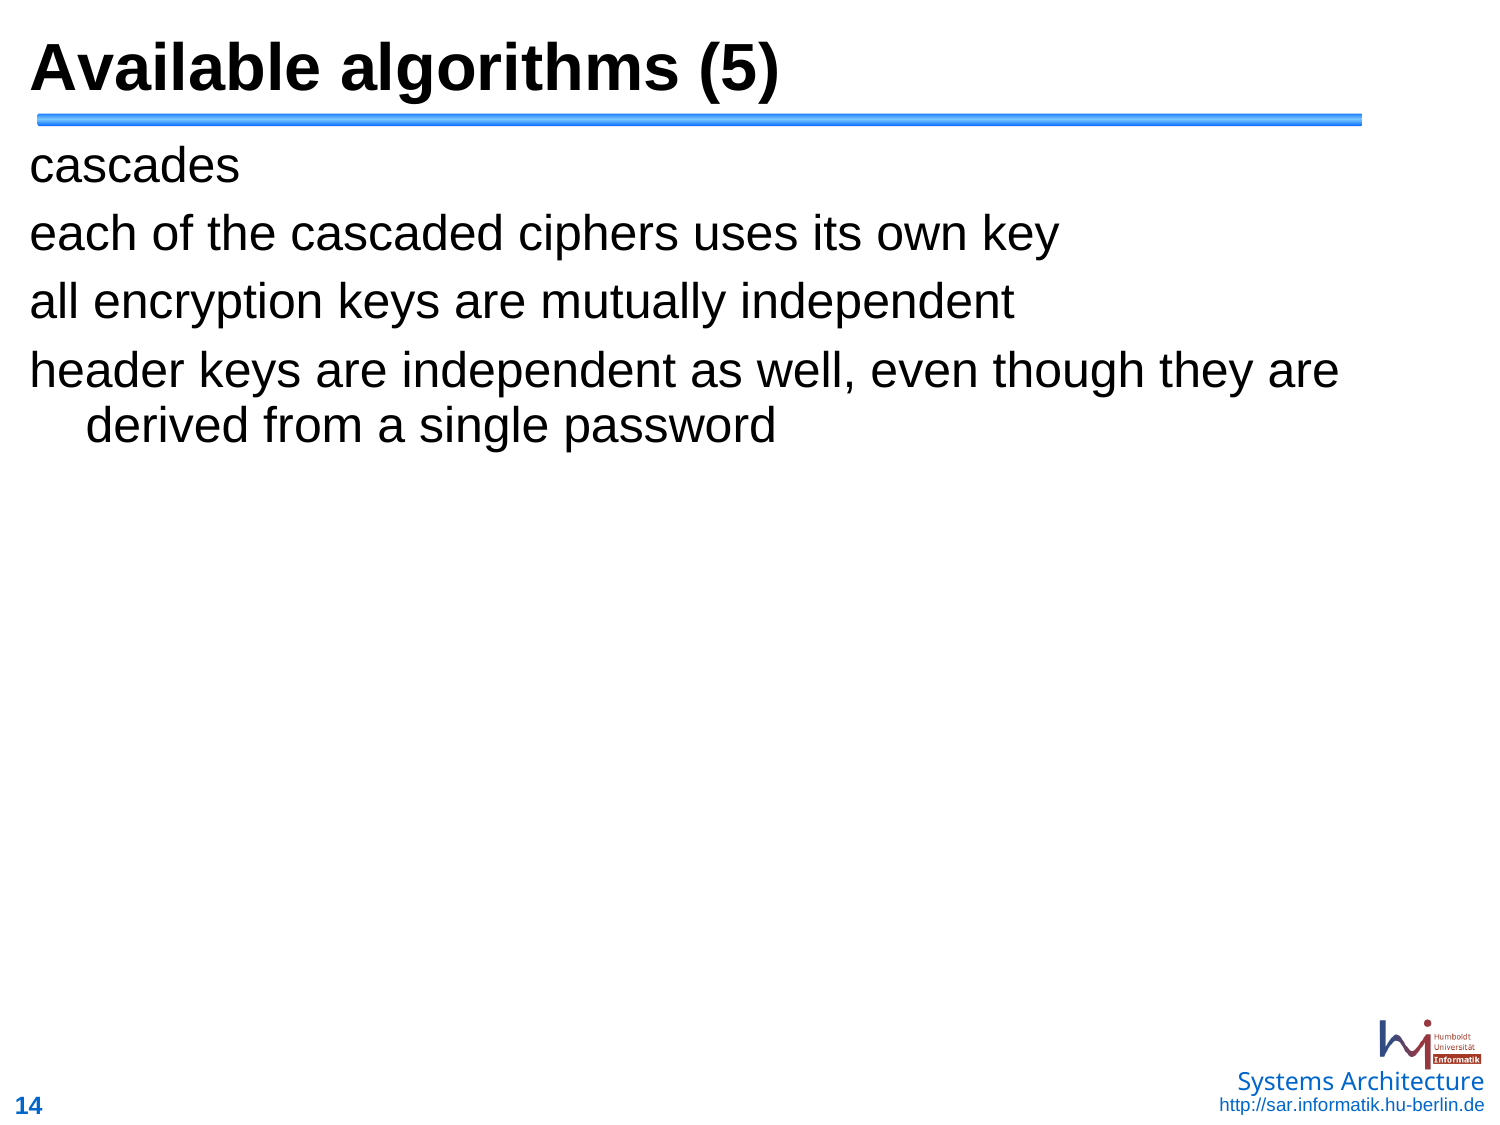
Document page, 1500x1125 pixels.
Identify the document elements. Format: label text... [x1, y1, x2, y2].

list cascades each of the cascaded ciphers uses its own key all encryption keys are mutually independent header keys are independent as well, even though they are derived from a single password [29, 137, 1500, 1044]
picture [1376, 1044, 1483, 1071]
title Available algorithms (5) [29, 26, 1500, 108]
